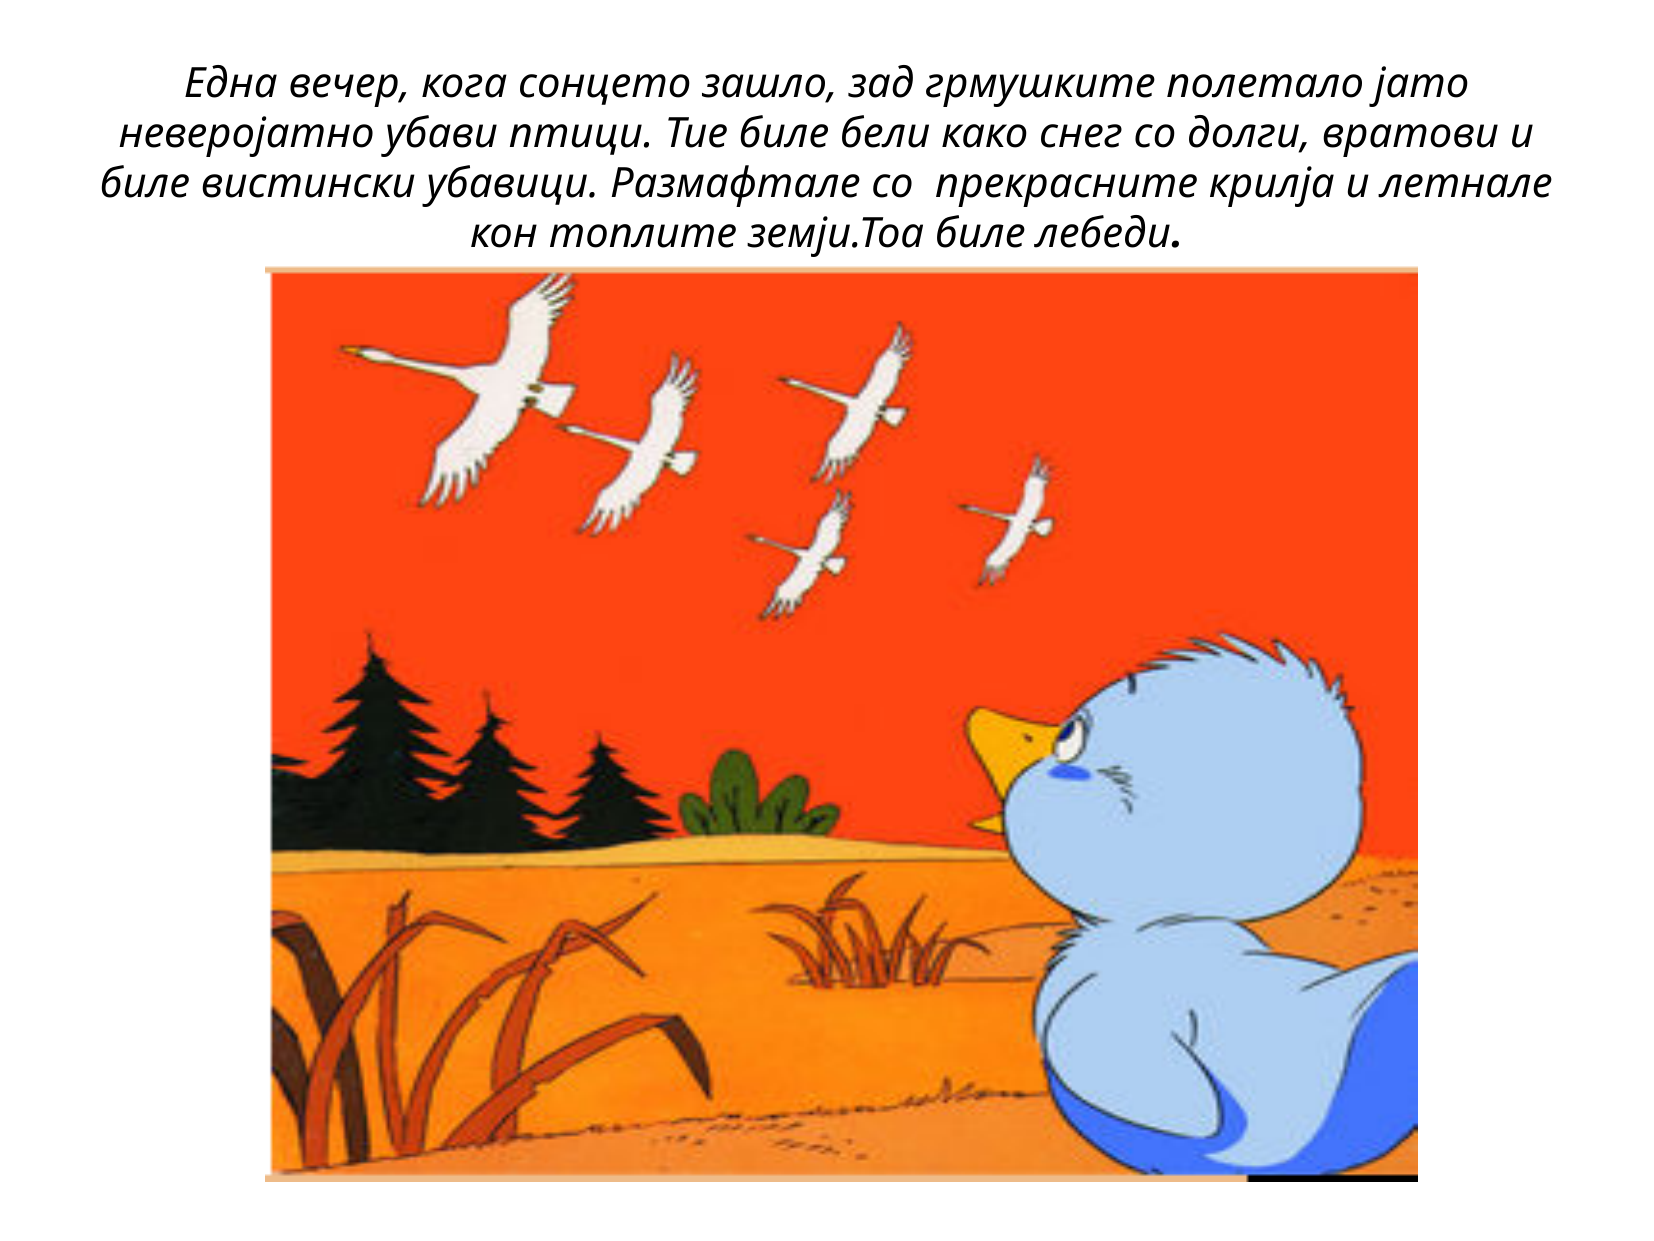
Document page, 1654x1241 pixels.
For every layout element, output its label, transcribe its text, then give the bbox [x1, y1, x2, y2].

picture [265, 265, 1418, 1182]
title Една вечер, кога сонцето зашло, зад грмушките полетало јато неверојатно убави птици. Тие биле бели како снег со долги, вратови и биле вистински убавици. Размафтале со прекрасните крилја и летнале кон топлите земји.Тоа биле лебеди. [82, 55, 1571, 250]
